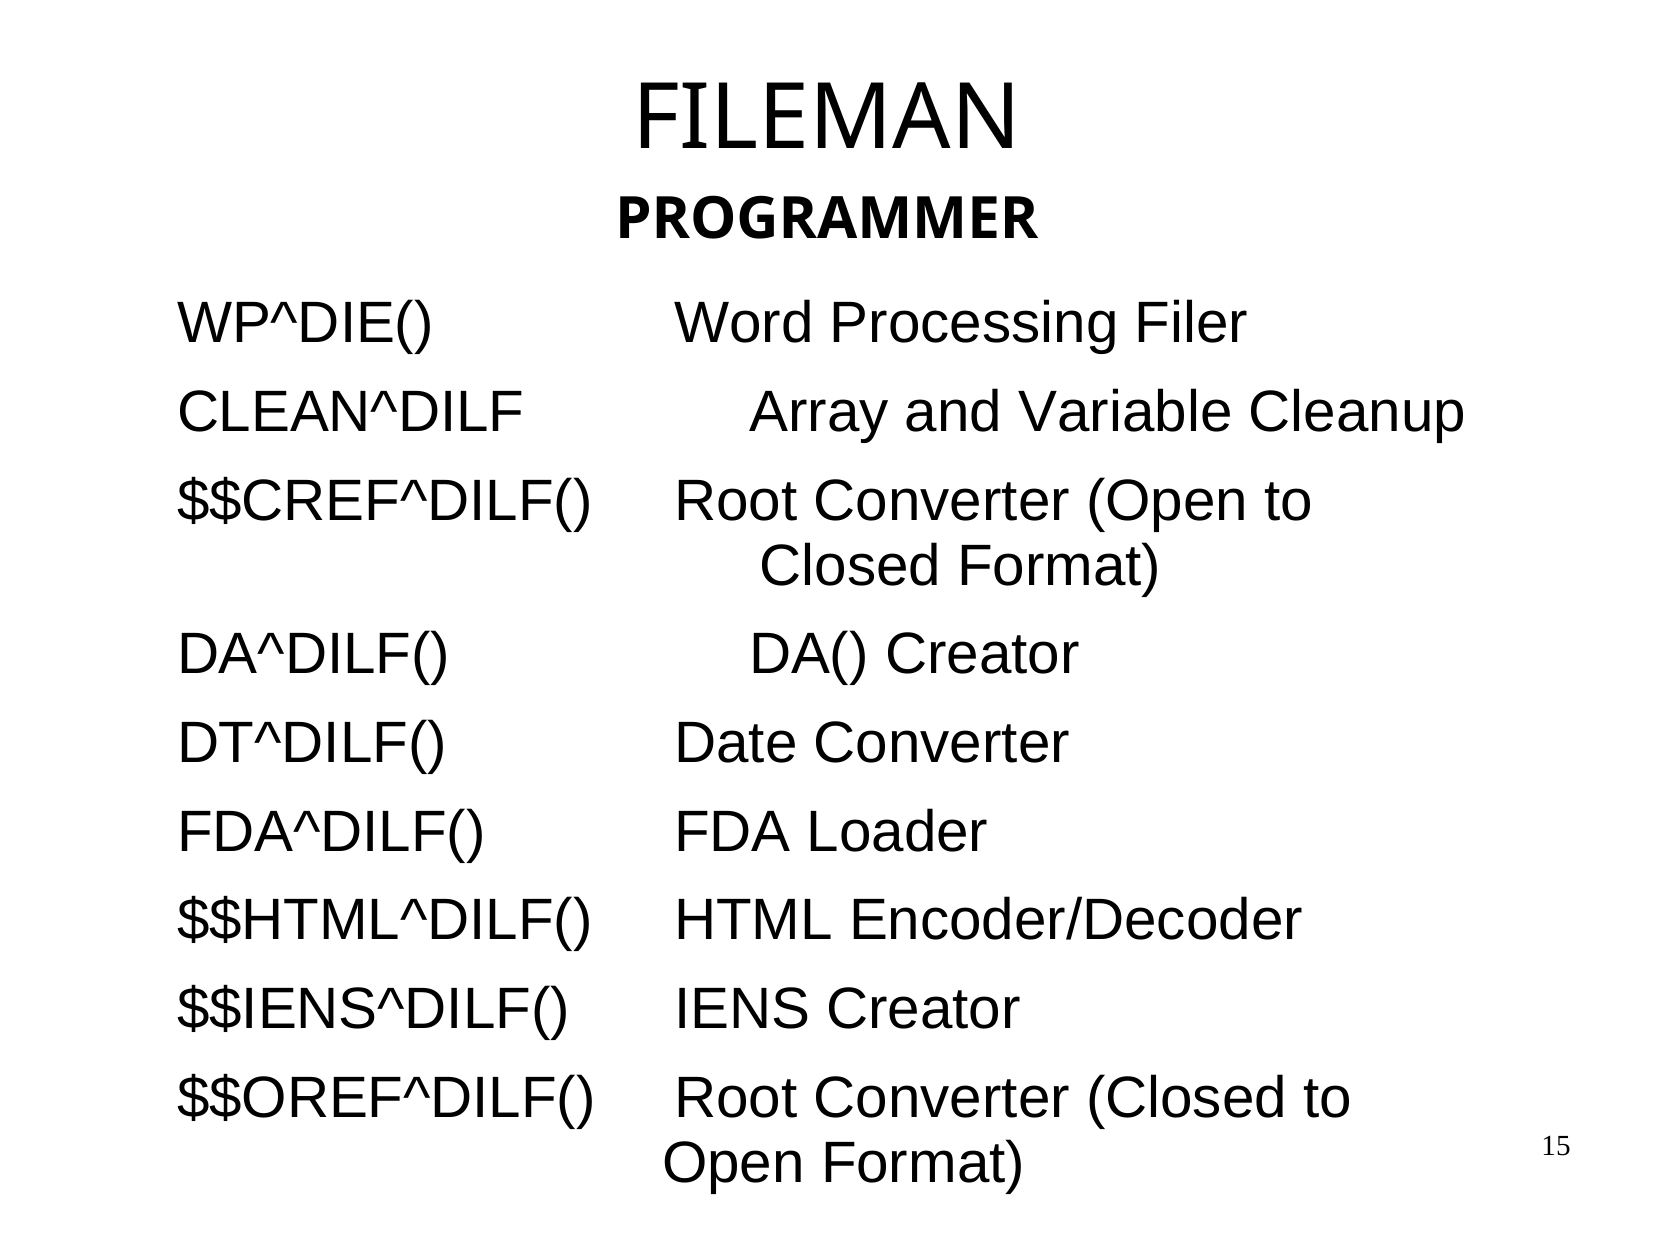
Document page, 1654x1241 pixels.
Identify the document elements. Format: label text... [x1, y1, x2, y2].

list WP^DIE() Word Processing Filer CLEAN^DILF Array and Variable Cleanup $$CREF^DILF() Root Converter (Open to Closed Format) DA^DILF() DA() Creator DT^DILF() Date Converter FDA^DILF() FDA Loader $$HTML^DILF() HTML Encoder/Decoder $$IENS^DILF() IENS Creator $$OREF^DILF() Root Converter (Closed to Open Format) [82, 290, 1571, 1192]
title FILEMAN PROGRAMMER [82, 47, 1571, 259]
